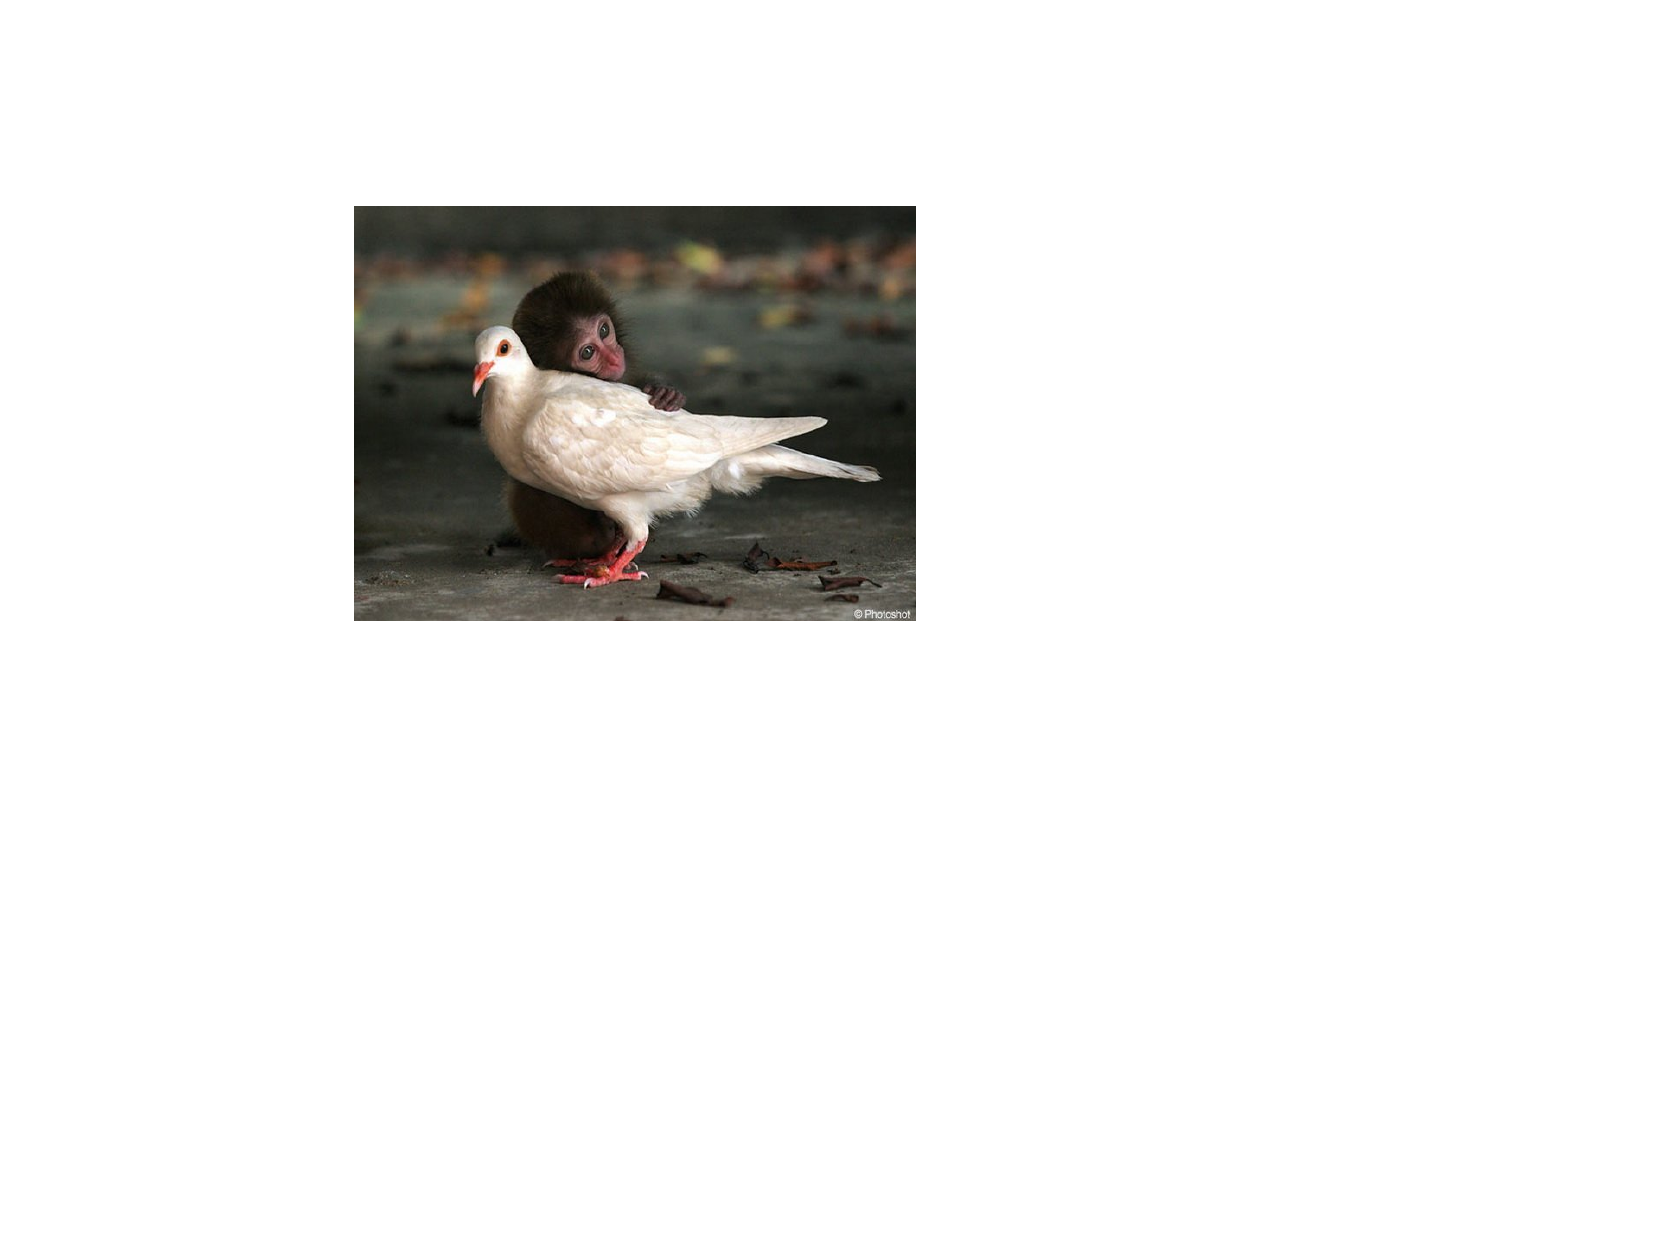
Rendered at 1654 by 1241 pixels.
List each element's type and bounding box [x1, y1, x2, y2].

picture [354, 206, 916, 621]
